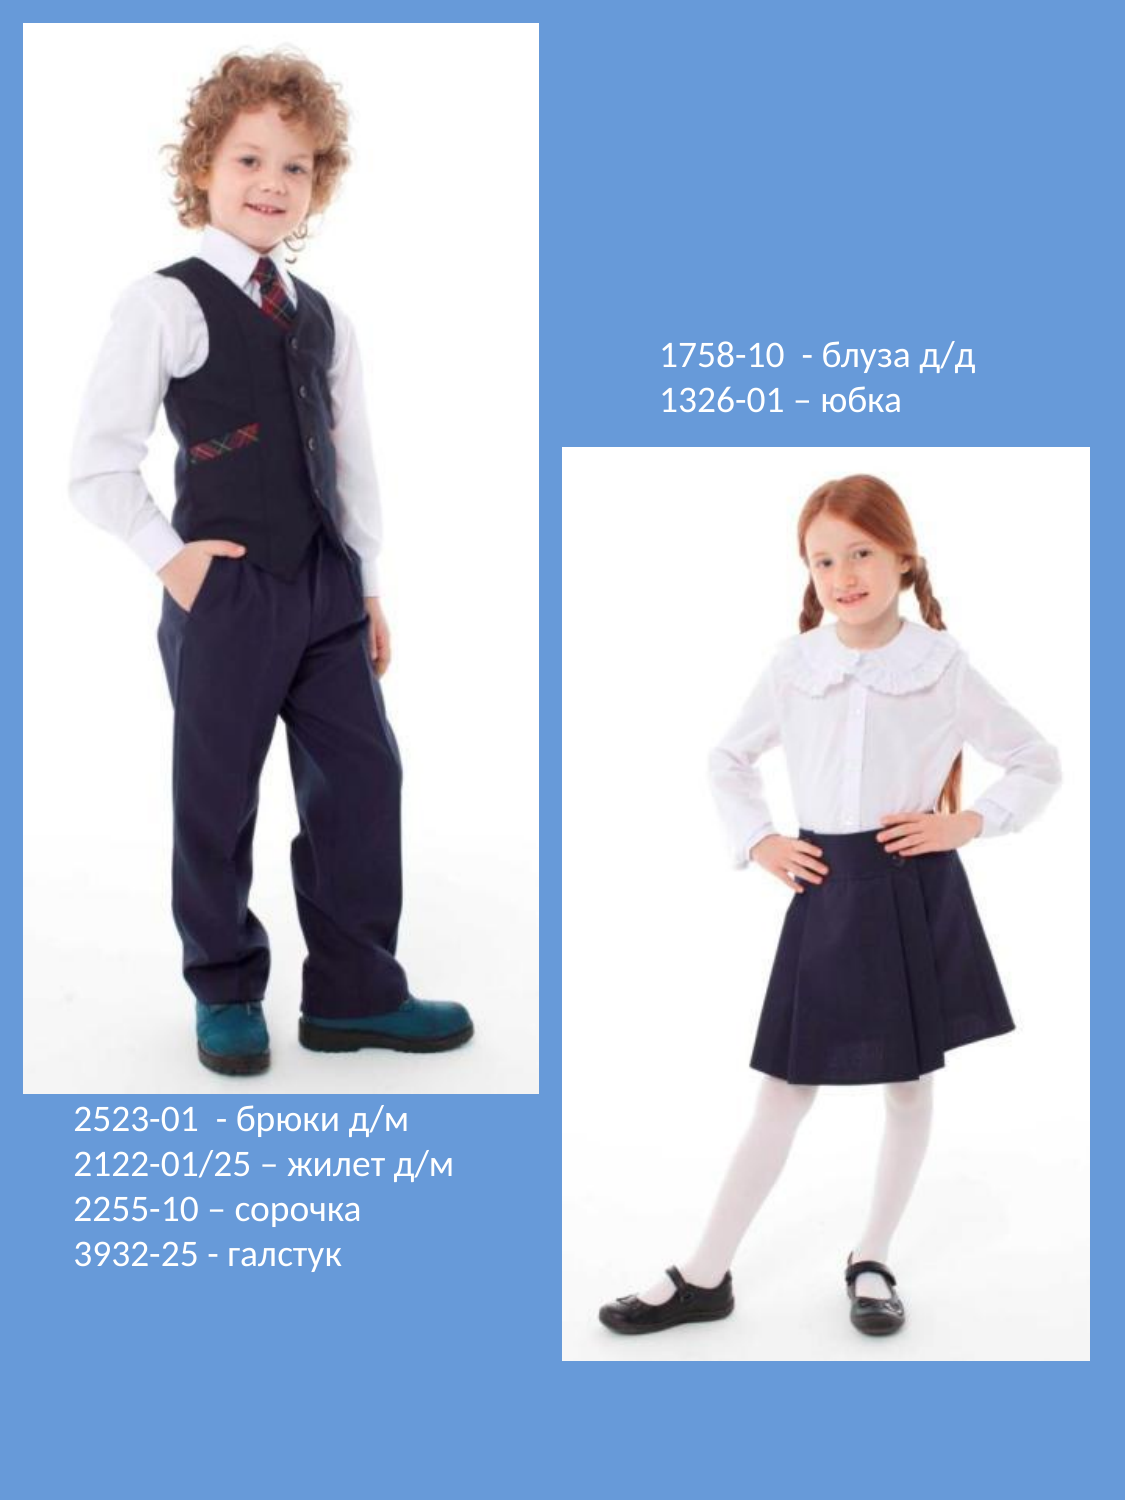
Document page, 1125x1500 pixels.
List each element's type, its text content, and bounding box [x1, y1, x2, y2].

picture [23, 23, 539, 1094]
text_box 1758-10 - блуза д/д 1326-01 – юбка [644, 281, 1032, 469]
picture [562, 447, 1090, 1361]
text_box 2523-01 - брюки д/м 2122-01/25 – жилет д/м 2255-10 – сорочка 3932-25 - галстук [58, 1089, 539, 1278]
